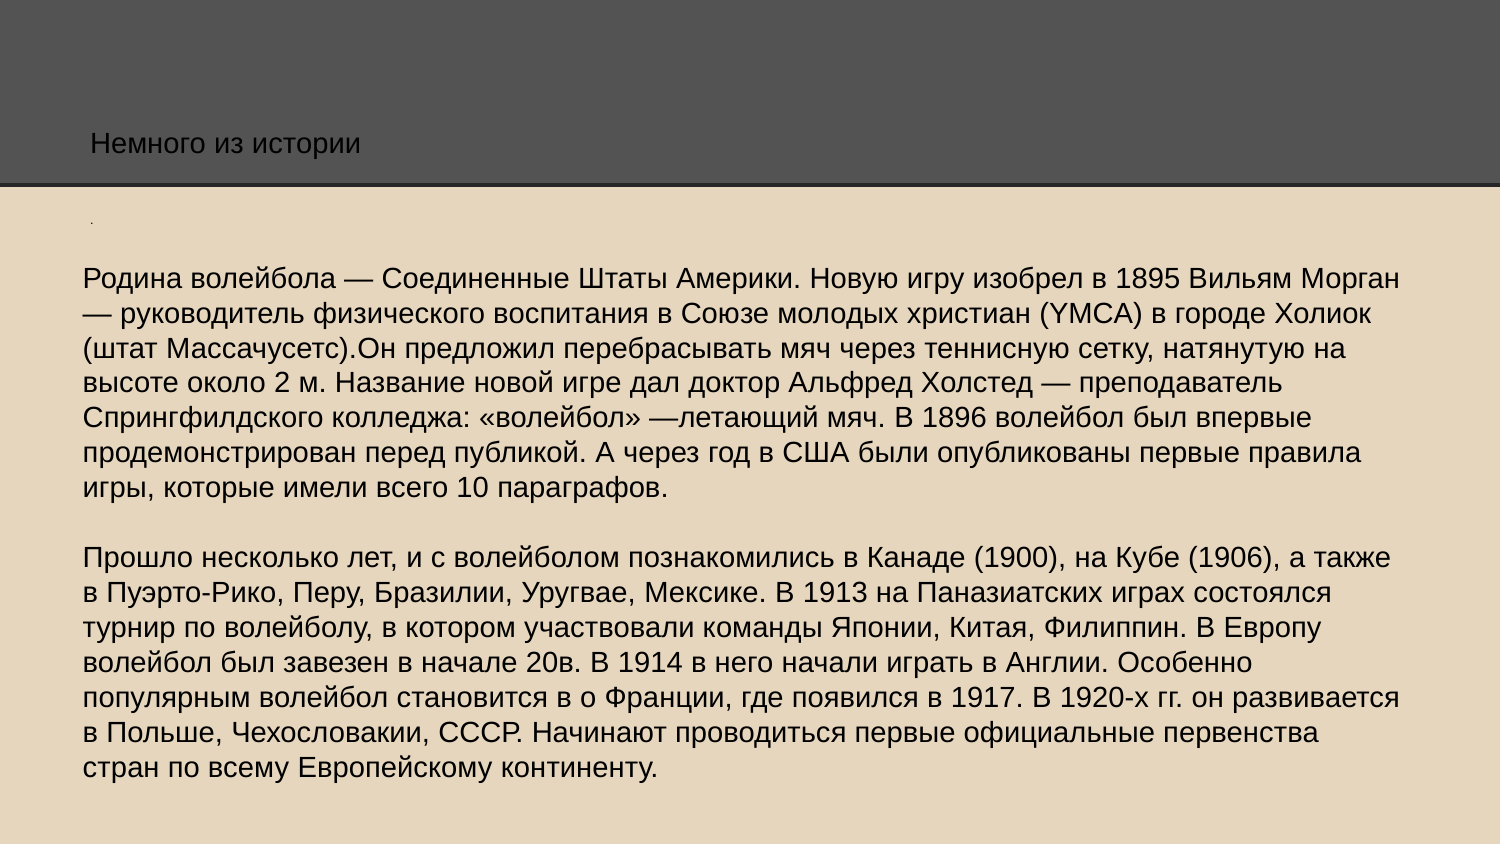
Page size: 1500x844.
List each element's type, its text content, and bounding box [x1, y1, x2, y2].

list . [1135, 270, 1143, 276]
list . [682, 271, 689, 280]
list . [227, 274, 233, 282]
list . [1006, 274, 1014, 282]
list . [1072, 274, 1078, 282]
list . [87, 270, 97, 278]
list . [719, 274, 727, 279]
list . [274, 275, 283, 282]
list . [440, 274, 446, 282]
text_box Родина волейбола — Соединенные Штаты Америки. Новую игру изобрел в 1895 Вильям Морган — руководитель физического воспитания в Союзе молодых христиан (YMCA) в городе Холиок (штат Массачусетс).Он предложил перебрасывать мяч через теннисную сетку, натянутую на высоте около 2 м. Название новой игре дал доктор Альфред Холстед — преподаватель Спрингфилдского колледжа: «волейбол» —летающий мяч. В 1896 волейбол был впервые продемонстрирован перед публикой. А через год в США были опубликованы первые правила игры, которые имели всего 10 параграфов. Прошло несколько лет, и с волейболом познакомились в Канаде (1900), на Кубе (1906), а также в Пуэрто-Рико, Перу, Бразилии, Уругвае, Мексике. В 1913 на Паназиатских играх состоялся турнир по волейболу, в котором участвовали команды Японии, Китая, Филиппин. В Европу волейбол был завезен в начале 20в. В 1914 в него начали играть в Англии. Особенно популярным волейбол становится в о Франции, где появился в 1917. В 1920-х гг. он развивается в Польше, Чехословакии, СССР. Начинают проводиться первые официальные первенства стран по всему Европейскому континенту. [67, 282, 1418, 795]
list . [1039, 274, 1046, 282]
list . [1346, 274, 1353, 282]
list . [487, 274, 495, 279]
list . [122, 274, 128, 282]
list . [557, 274, 565, 279]
list . [242, 274, 250, 279]
list . [1151, 270, 1159, 279]
list . [1193, 270, 1202, 276]
list . [209, 274, 217, 282]
list . [834, 274, 842, 282]
list . [1329, 274, 1337, 282]
list . [1260, 274, 1267, 280]
title Немного из истории [75, 33, 1425, 175]
list . [1055, 274, 1063, 279]
list . [938, 274, 945, 282]
list . [1230, 274, 1236, 282]
list . [75, 196, 1425, 808]
list . [308, 274, 314, 282]
list . [406, 274, 414, 282]
list . [291, 274, 299, 282]
list . [736, 274, 743, 282]
list . [1022, 275, 1031, 282]
list . [104, 274, 112, 282]
list . [422, 274, 430, 279]
list . [886, 274, 894, 282]
